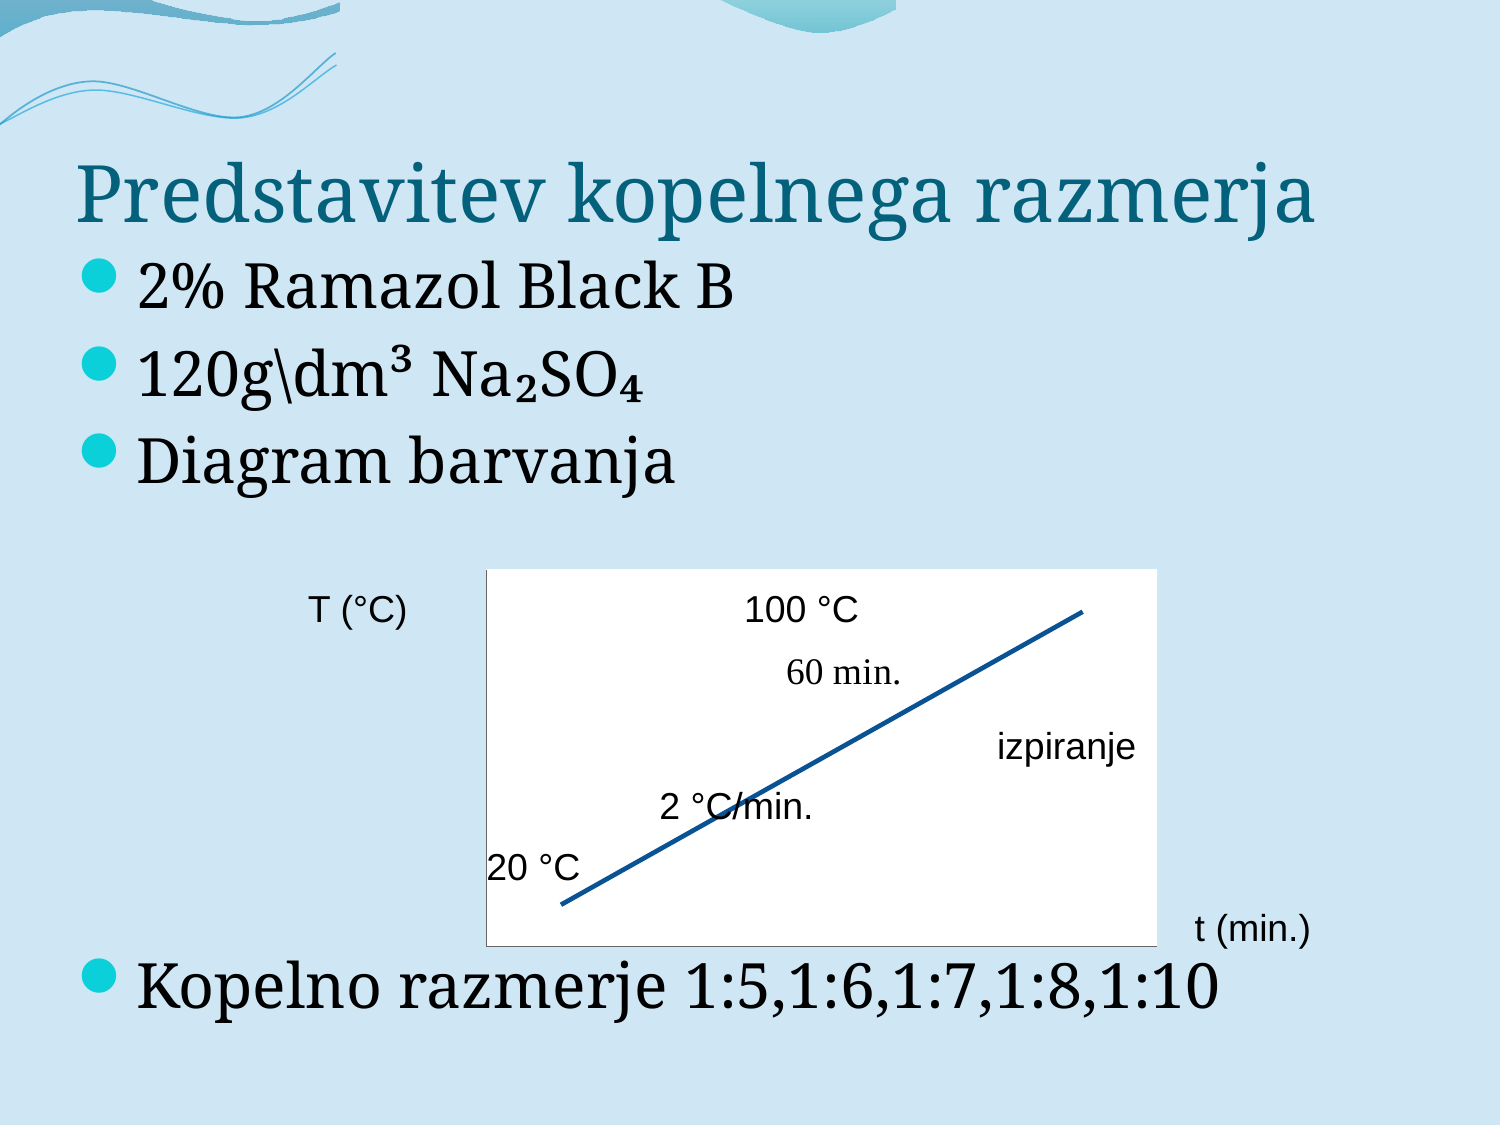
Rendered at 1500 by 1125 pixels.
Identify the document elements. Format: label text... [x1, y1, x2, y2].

text_box 20 °C [471, 835, 596, 896]
text_box T (°C) [293, 578, 423, 638]
list 2% Ramazol Black B 120g\dm³ Na₂SO₄ Diagram barvanja Kopelno razmerje 1:5,1:6,1:7,1:8,1:10 [61, 238, 1412, 1059]
text_box 100 °C [729, 578, 874, 638]
text_box izpiranje [982, 714, 1151, 775]
chart [466, 538, 1182, 959]
text_box t (min.) [1179, 896, 1326, 957]
text_box 2 °C/min. [644, 774, 829, 835]
title Predstavitev kopelnega razmerja [75, 134, 1425, 239]
